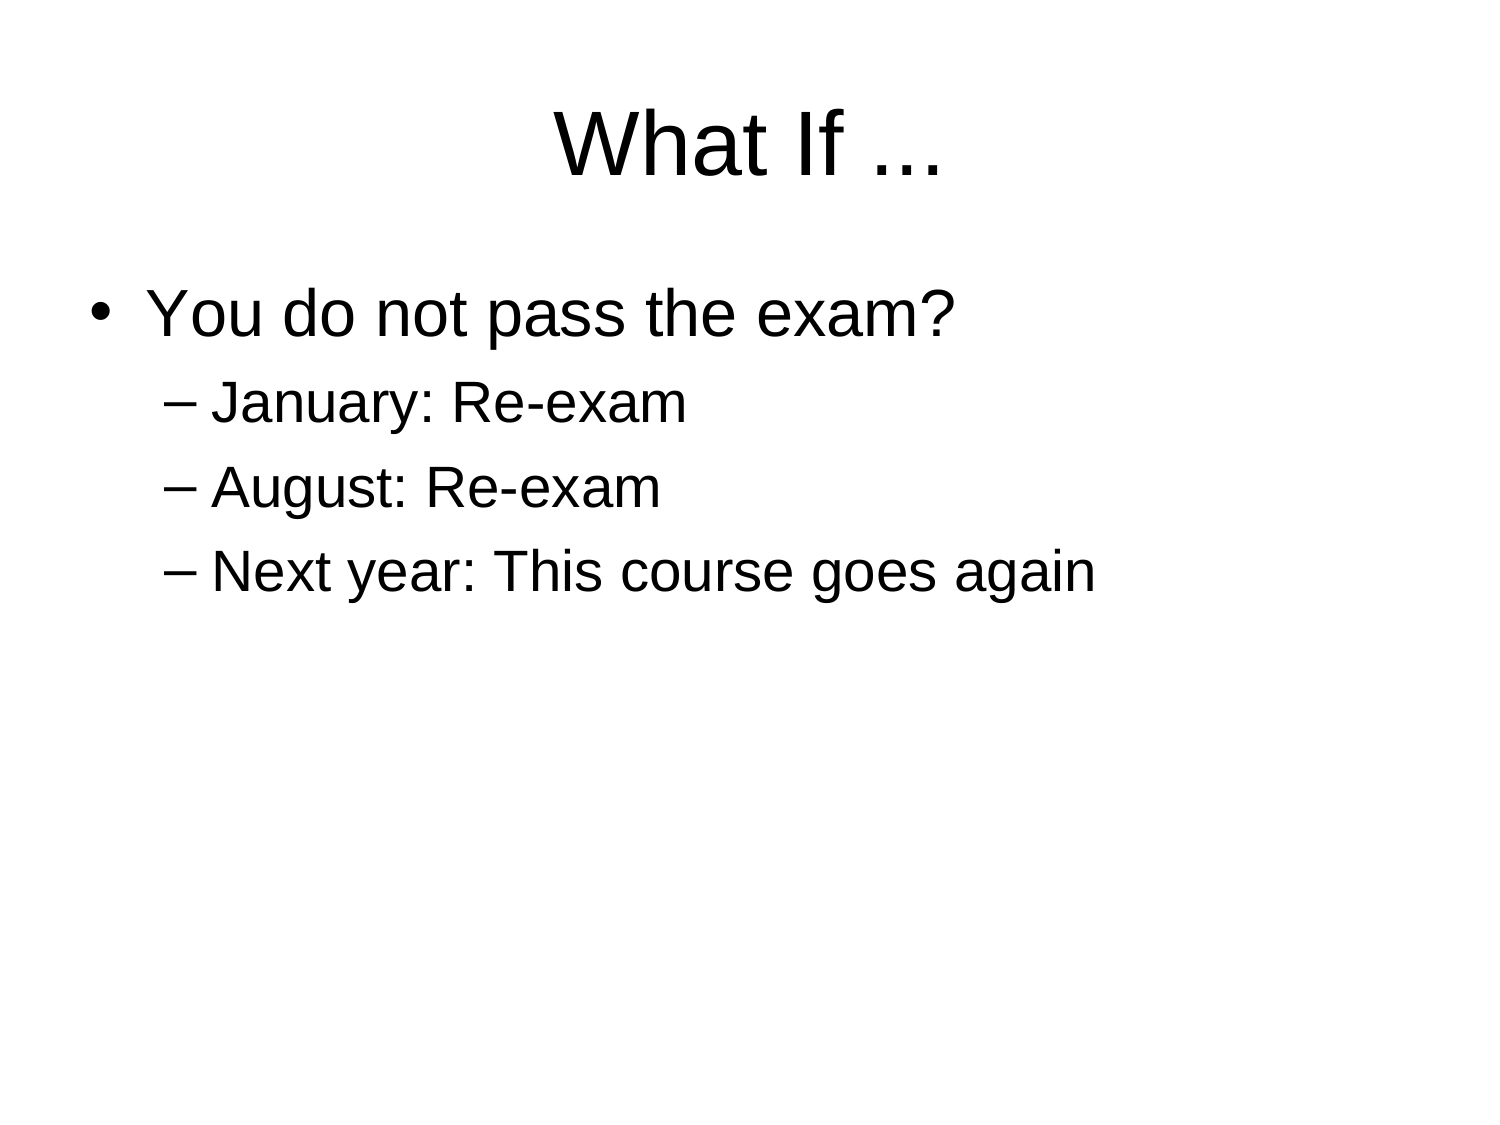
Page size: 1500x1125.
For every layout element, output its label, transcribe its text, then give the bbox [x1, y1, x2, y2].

title What If ... [75, 45, 1426, 233]
list You do not pass the exam? January: Re-exam August: Re-exam Next year: This course goes again [75, 262, 1426, 1005]
